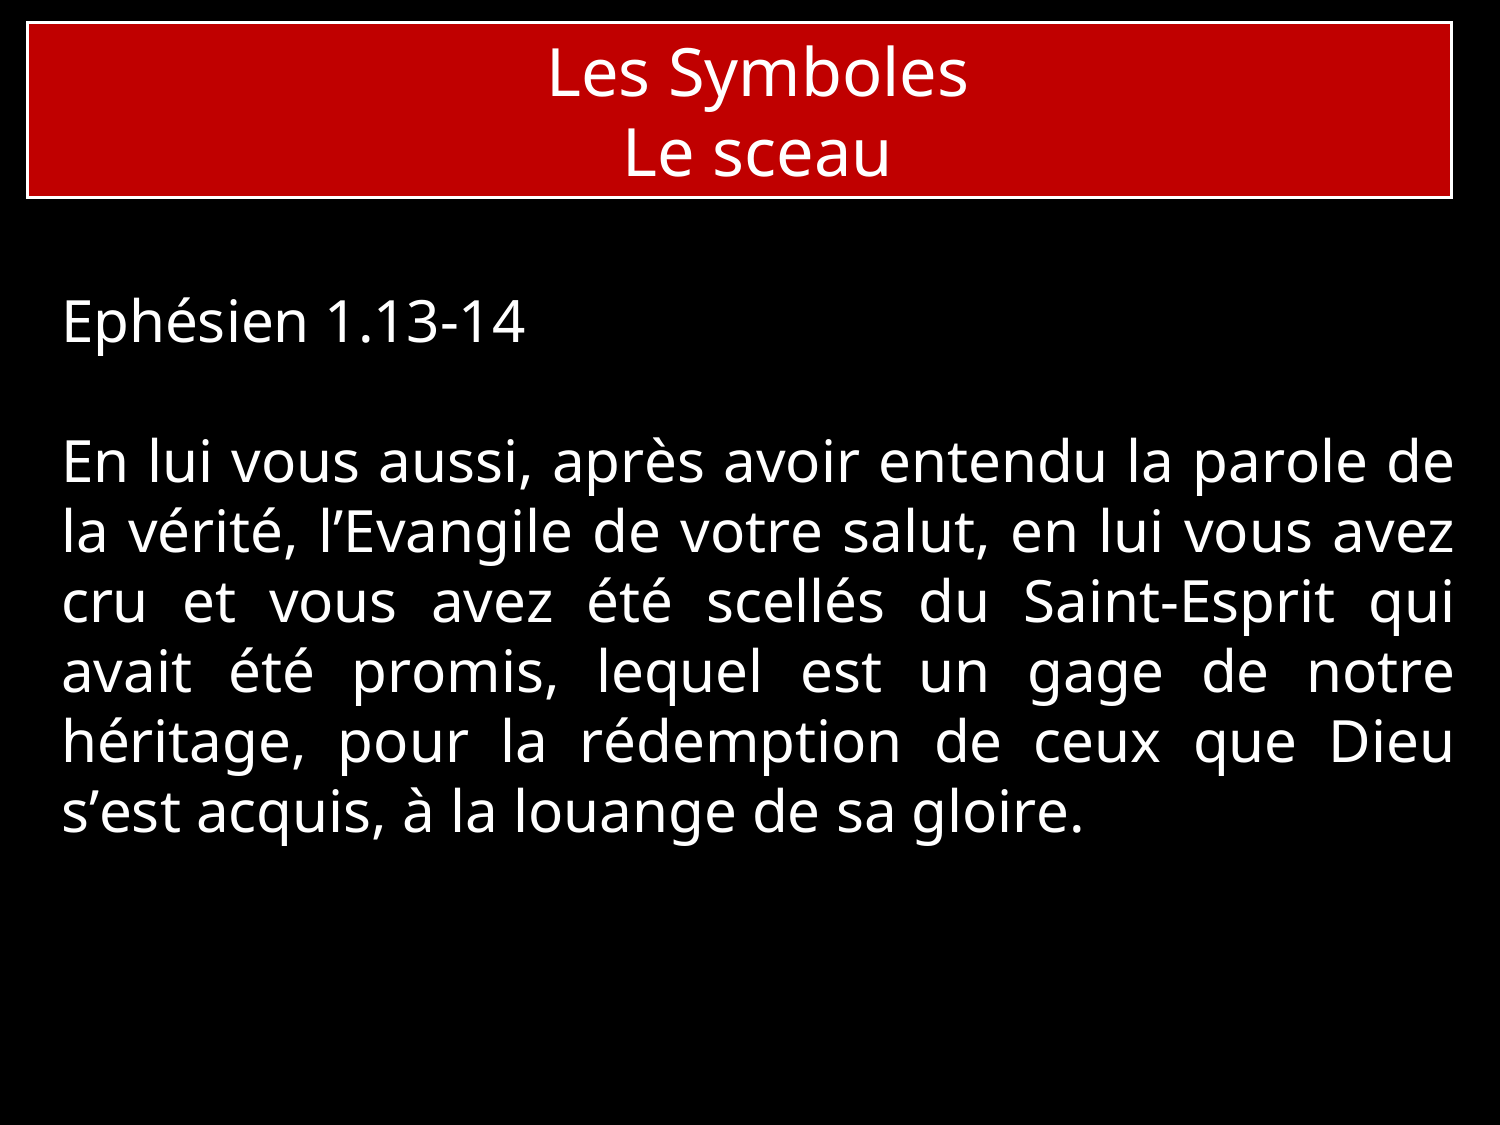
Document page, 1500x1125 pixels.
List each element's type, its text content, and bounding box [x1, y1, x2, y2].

text_box Les Symboles Le sceau [27, 22, 1452, 198]
text_box Ephésien 1.13-14 En lui vous aussi, après avoir entendu la parole de la vérité, l’Evangile de votre salut, en lui vous avez cru et vous avez été scellés du Saint-Esprit qui avait été promis, lequel est un gage de notre héritage, pour la rédemption de ceux que Dieu s’est acquis, à la louange de sa gloire. [46, 276, 1471, 852]
